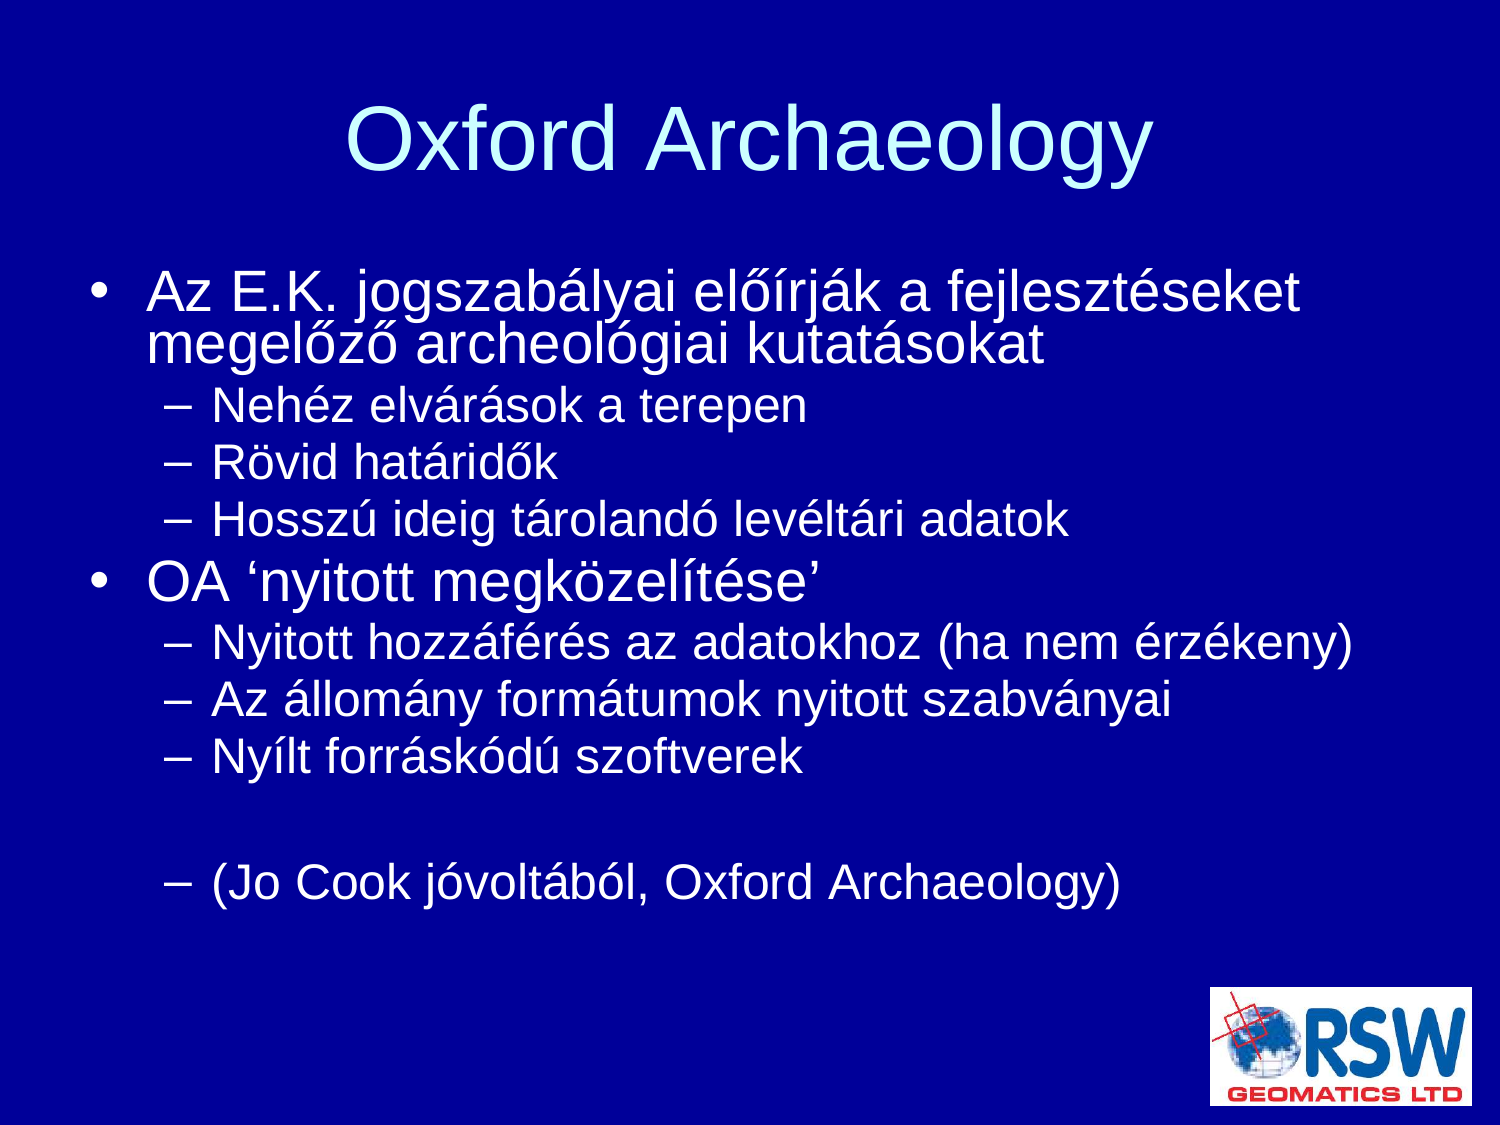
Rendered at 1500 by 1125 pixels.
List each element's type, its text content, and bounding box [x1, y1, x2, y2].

list Az E.K. jogszabályai előírják a fejlesztéseket megelőző archeológiai kutatásokat Nehéz elvárások a terepen Rövid határidők Hosszú ideig tárolandó levéltári adatok OA ‘nyitott megközelítése’ Nyitott hozzáférés az adatokhoz (ha nem érzékeny) Az állomány formátumok nyitott szabványai Nyílt forráskódú szoftverek (Jo Cook jóvoltából, Oxford Archaeology) [75, 262, 1426, 1005]
title Oxford Archaeology [75, 45, 1426, 233]
picture [1210, 987, 1472, 1106]
